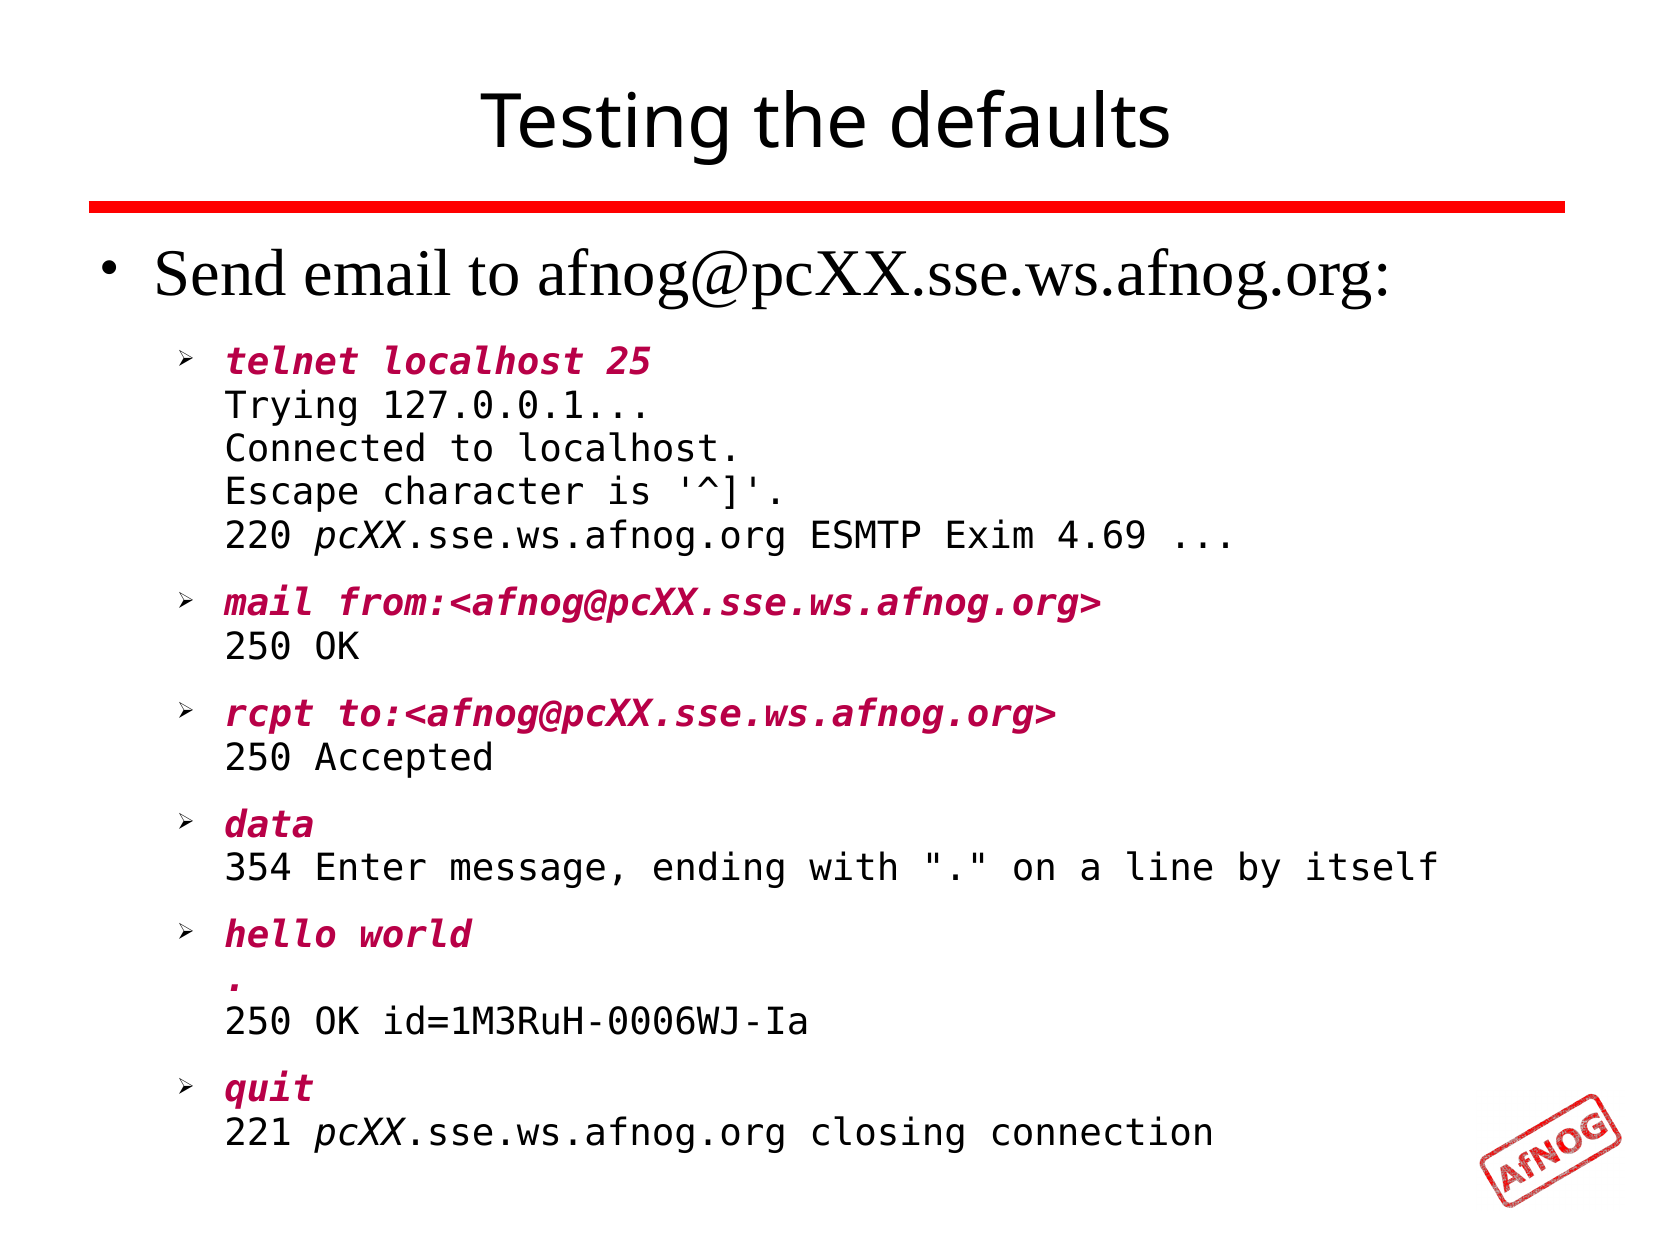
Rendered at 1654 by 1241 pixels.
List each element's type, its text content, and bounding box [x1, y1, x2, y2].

list Send email to afnog@pcXX.sse.ws.afnog.org: telnet localhost 25 Trying 127.0.0.1... Connected to localhost. Escape character is '^]'. 220 pcXX.sse.ws.afnog.org ESMTP Exim 4.69 ... mail from:<afnog@pcXX.sse.ws.afnog.org> 250 OK rcpt to:<afnog@pcXX.sse.ws.afnog.org> 250 Accepted data 354 Enter message, ending with "." on a line by itself hello world . 250 OK id=1M3RuH-0006WJ-Ia quit 221 pcXX.sse.ws.afnog.org closing connection [82, 236, 1571, 1155]
picture [1476, 1090, 1625, 1211]
title Testing the defaults [88, 29, 1565, 207]
